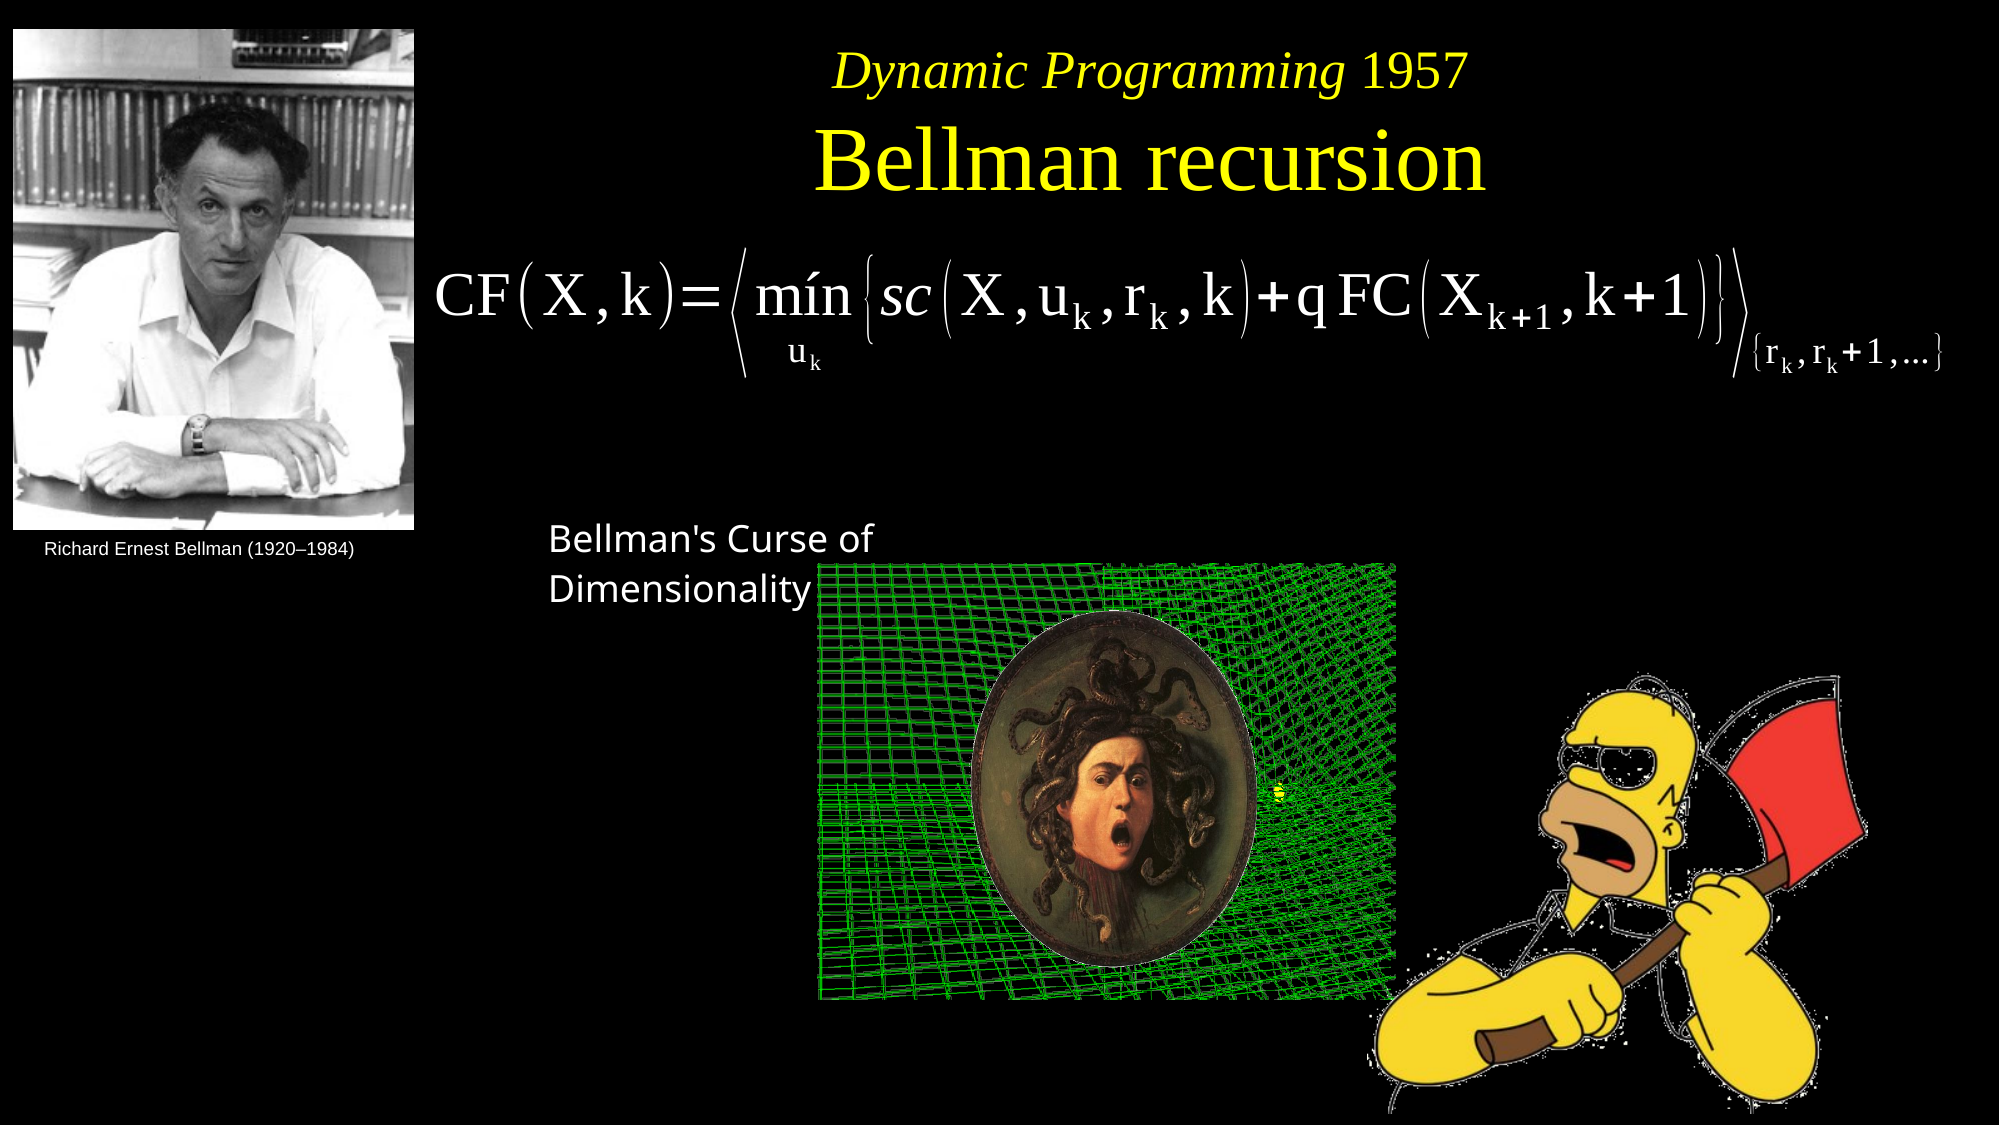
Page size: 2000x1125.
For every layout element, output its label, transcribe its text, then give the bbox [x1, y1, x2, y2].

title Dynamic Programming 1957 Bellman recursion [531, 4, 1771, 240]
text_box Richard Ernest Bellman (1920–1984) [29, 531, 384, 568]
text_box Bellman's Curse of Dimensionality [533, 504, 1057, 615]
picture [817, 563, 1868, 1114]
picture [13, 29, 414, 530]
chart [428, 244, 1953, 382]
